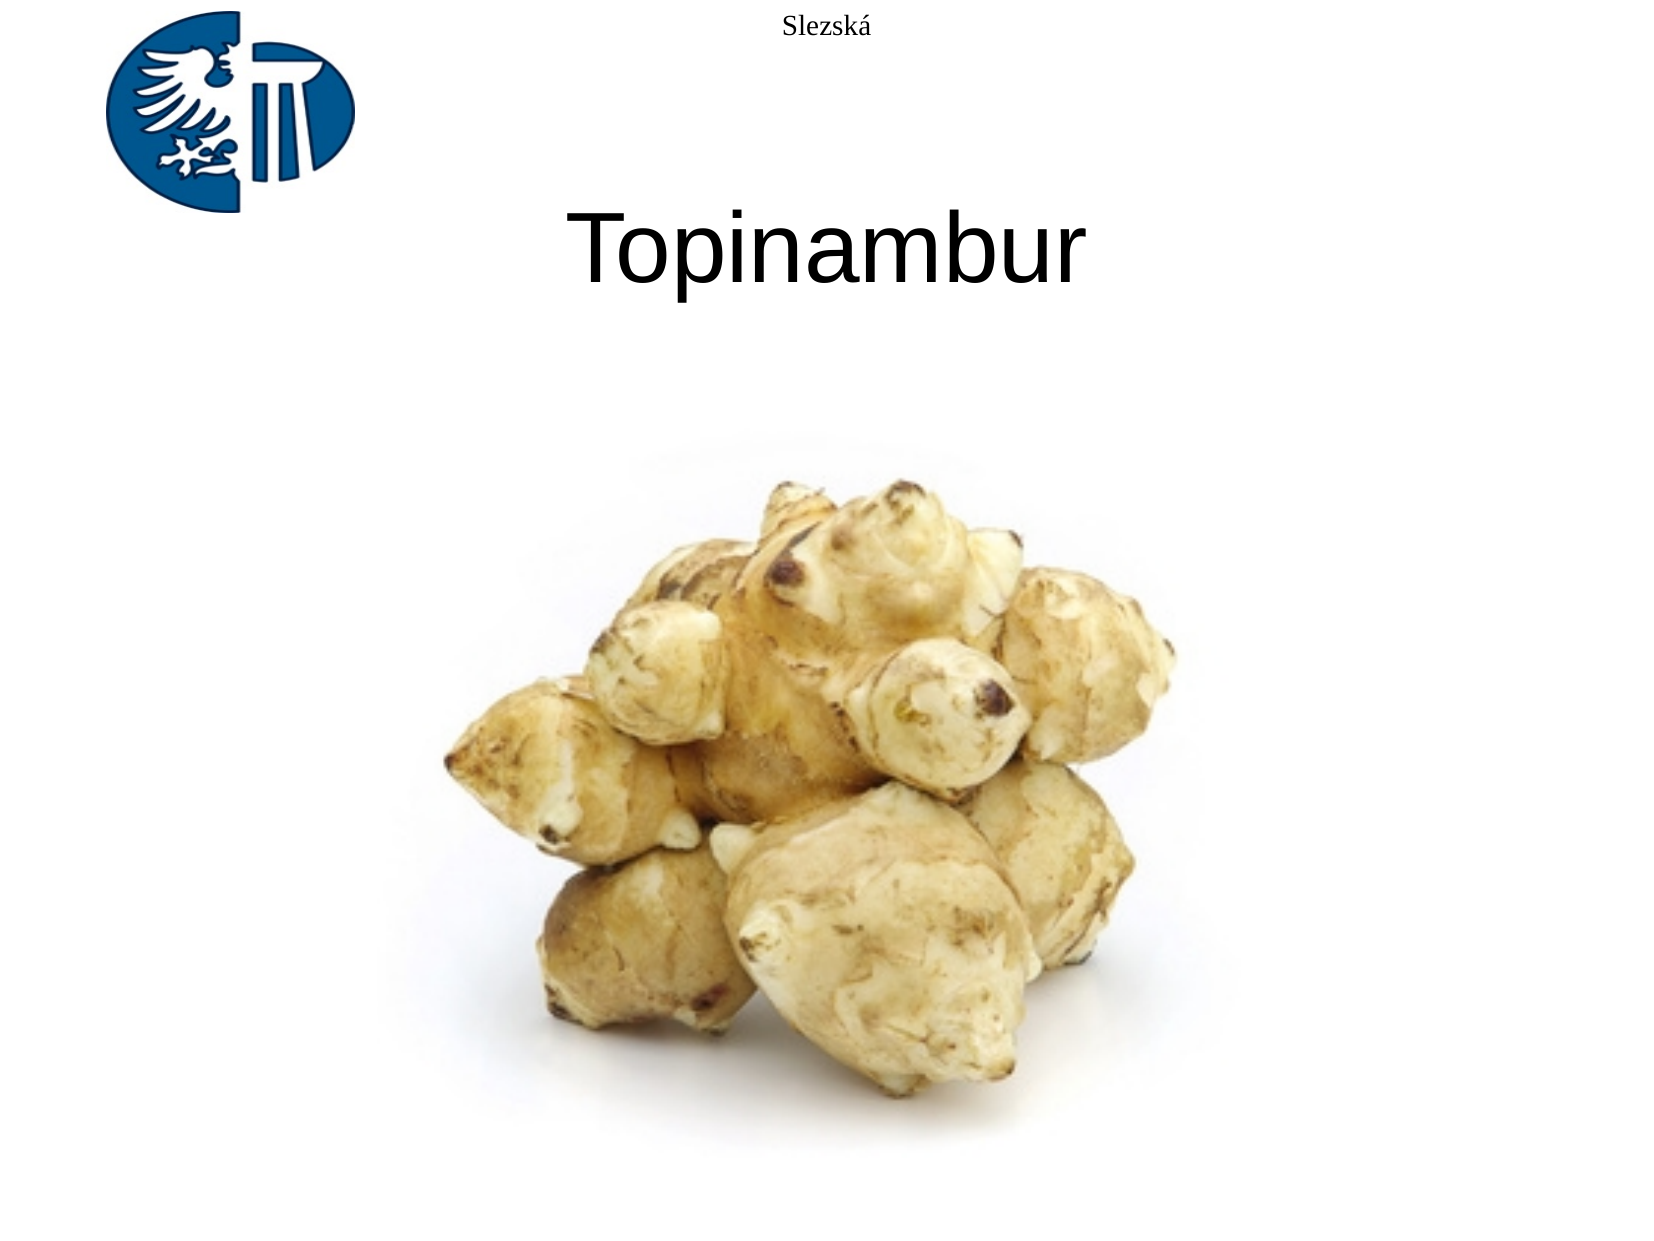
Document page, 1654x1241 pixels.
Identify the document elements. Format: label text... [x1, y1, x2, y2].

picture [377, 425, 1252, 1158]
title Topinambur [82, 82, 1571, 414]
picture [106, 11, 355, 82]
